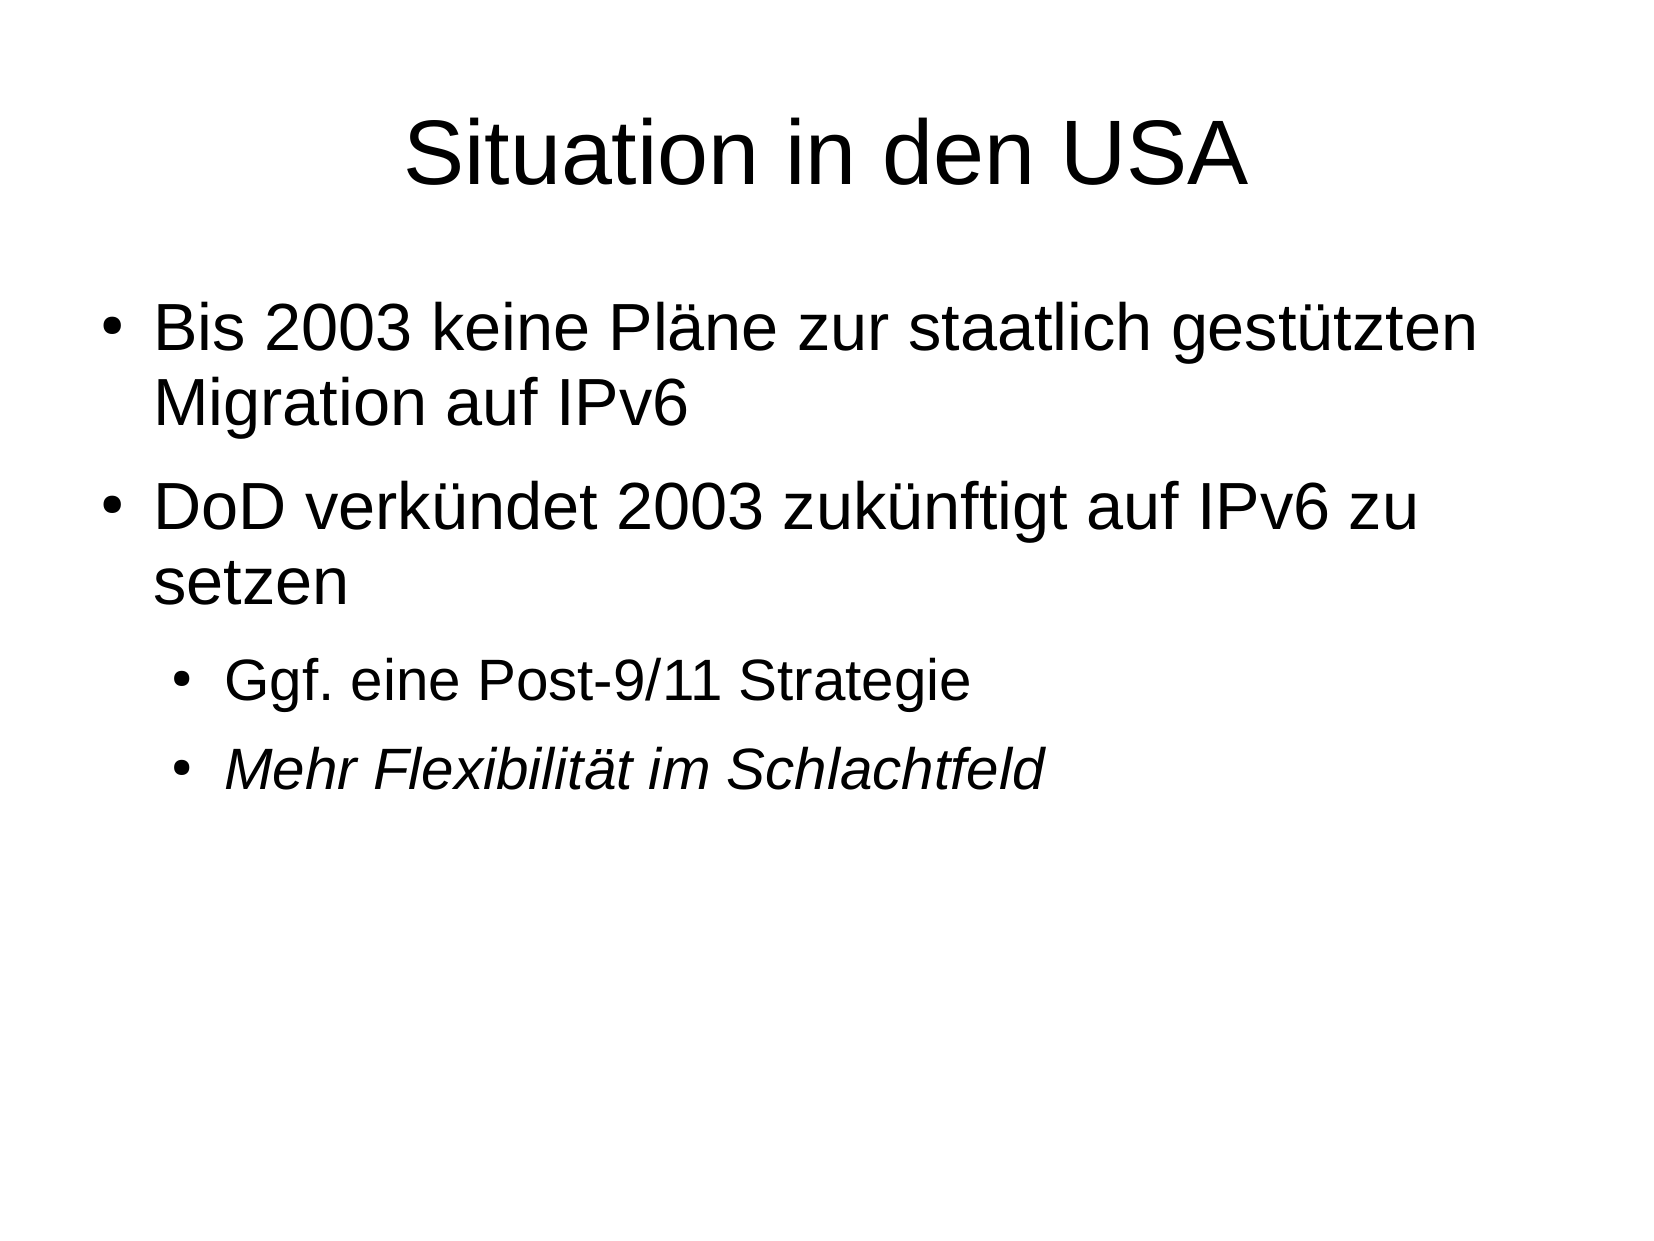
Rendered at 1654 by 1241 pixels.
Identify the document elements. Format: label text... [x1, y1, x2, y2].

title Situation in den USA [82, 49, 1571, 257]
list Bis 2003 keine Pläne zur staatlich gestützten Migration auf IPv6 DoD verkündet 2003 zukünftigt auf IPv6 zu setzen Ggf. eine Post-9/11 Strategie Mehr Flexibilität im Schlachtfeld [82, 290, 1571, 1109]
